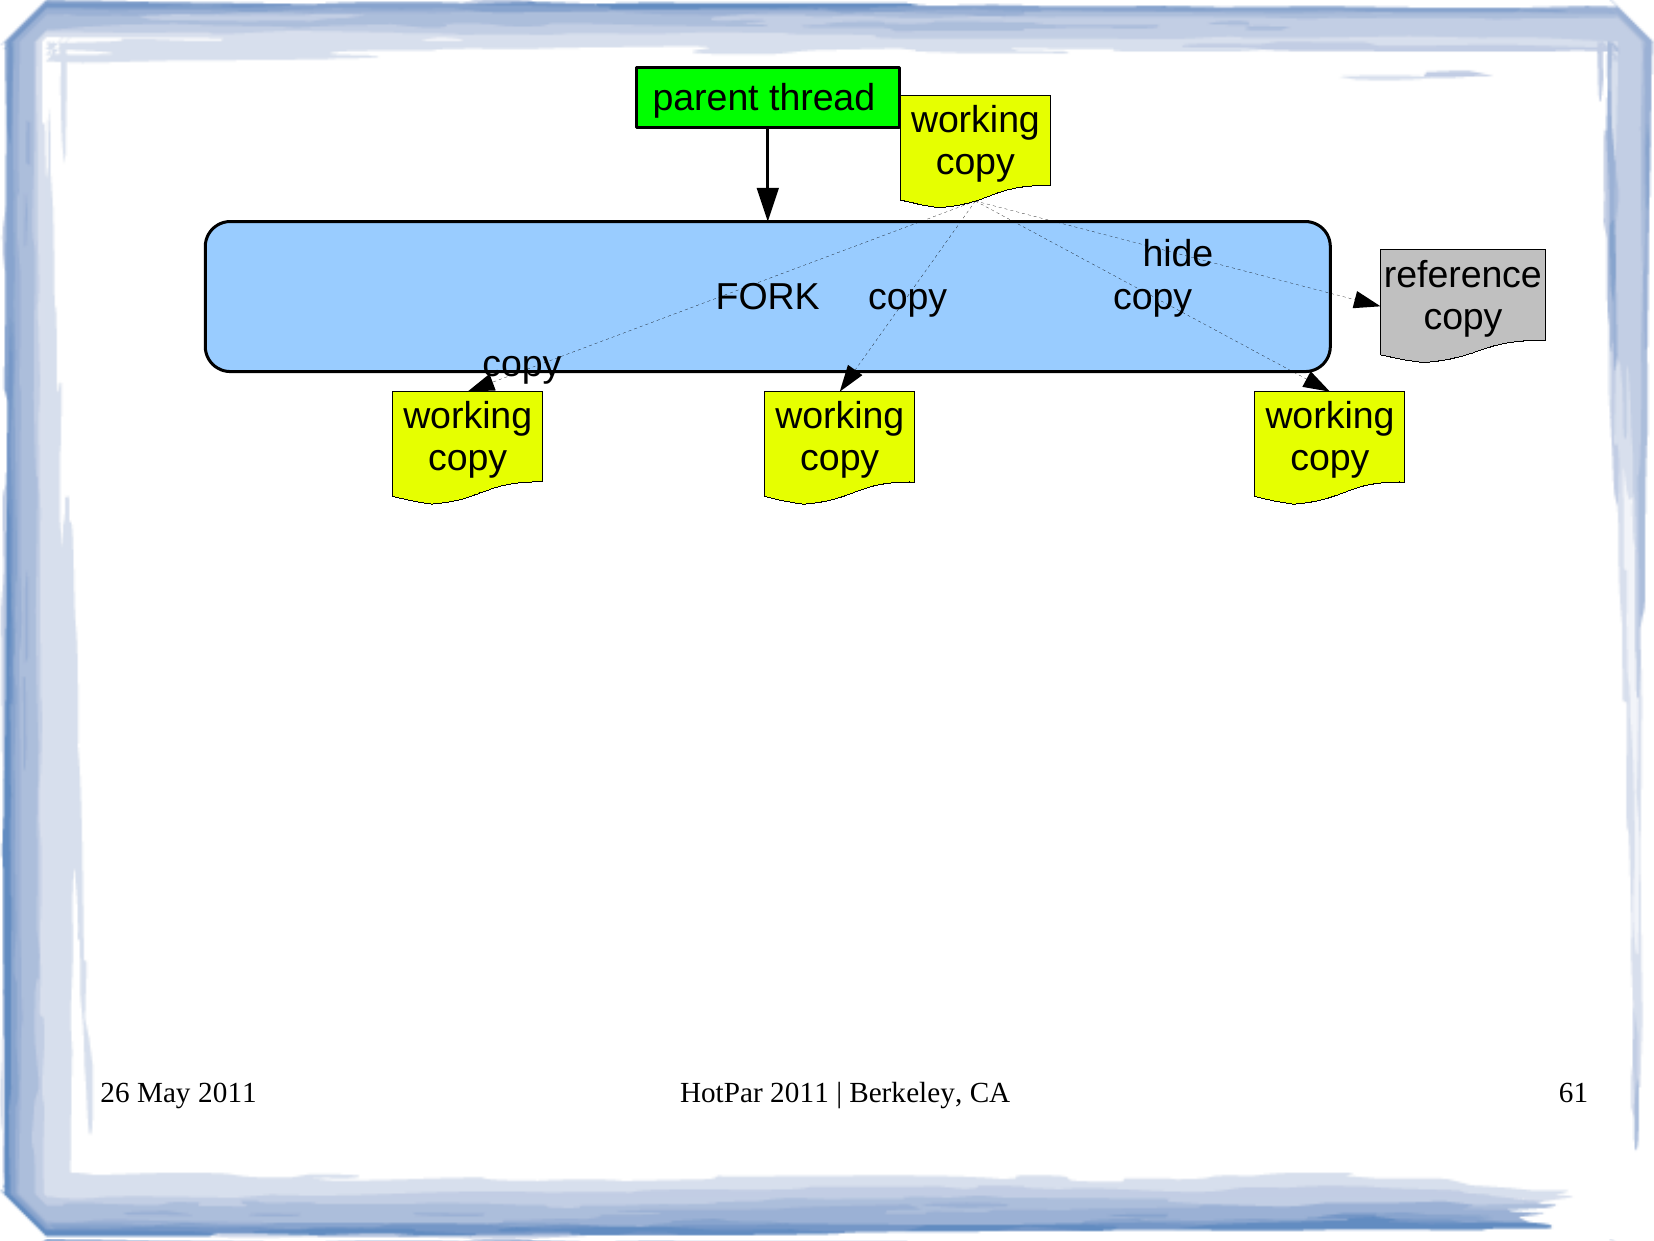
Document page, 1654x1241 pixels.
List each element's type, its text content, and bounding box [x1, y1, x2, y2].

text_box working copy [392, 391, 543, 505]
text_box FORK [506, 358, 517, 372]
picture [0, 0, 1654, 1241]
text_box working copy [764, 391, 915, 505]
text_box working copy [1254, 391, 1405, 505]
text_box working copy [900, 95, 1051, 208]
text_box FORK [205, 221, 1331, 372]
text_box reference copy [1380, 249, 1546, 363]
text_box FORK [527, 358, 537, 372]
text_box parent thread [636, 67, 900, 128]
